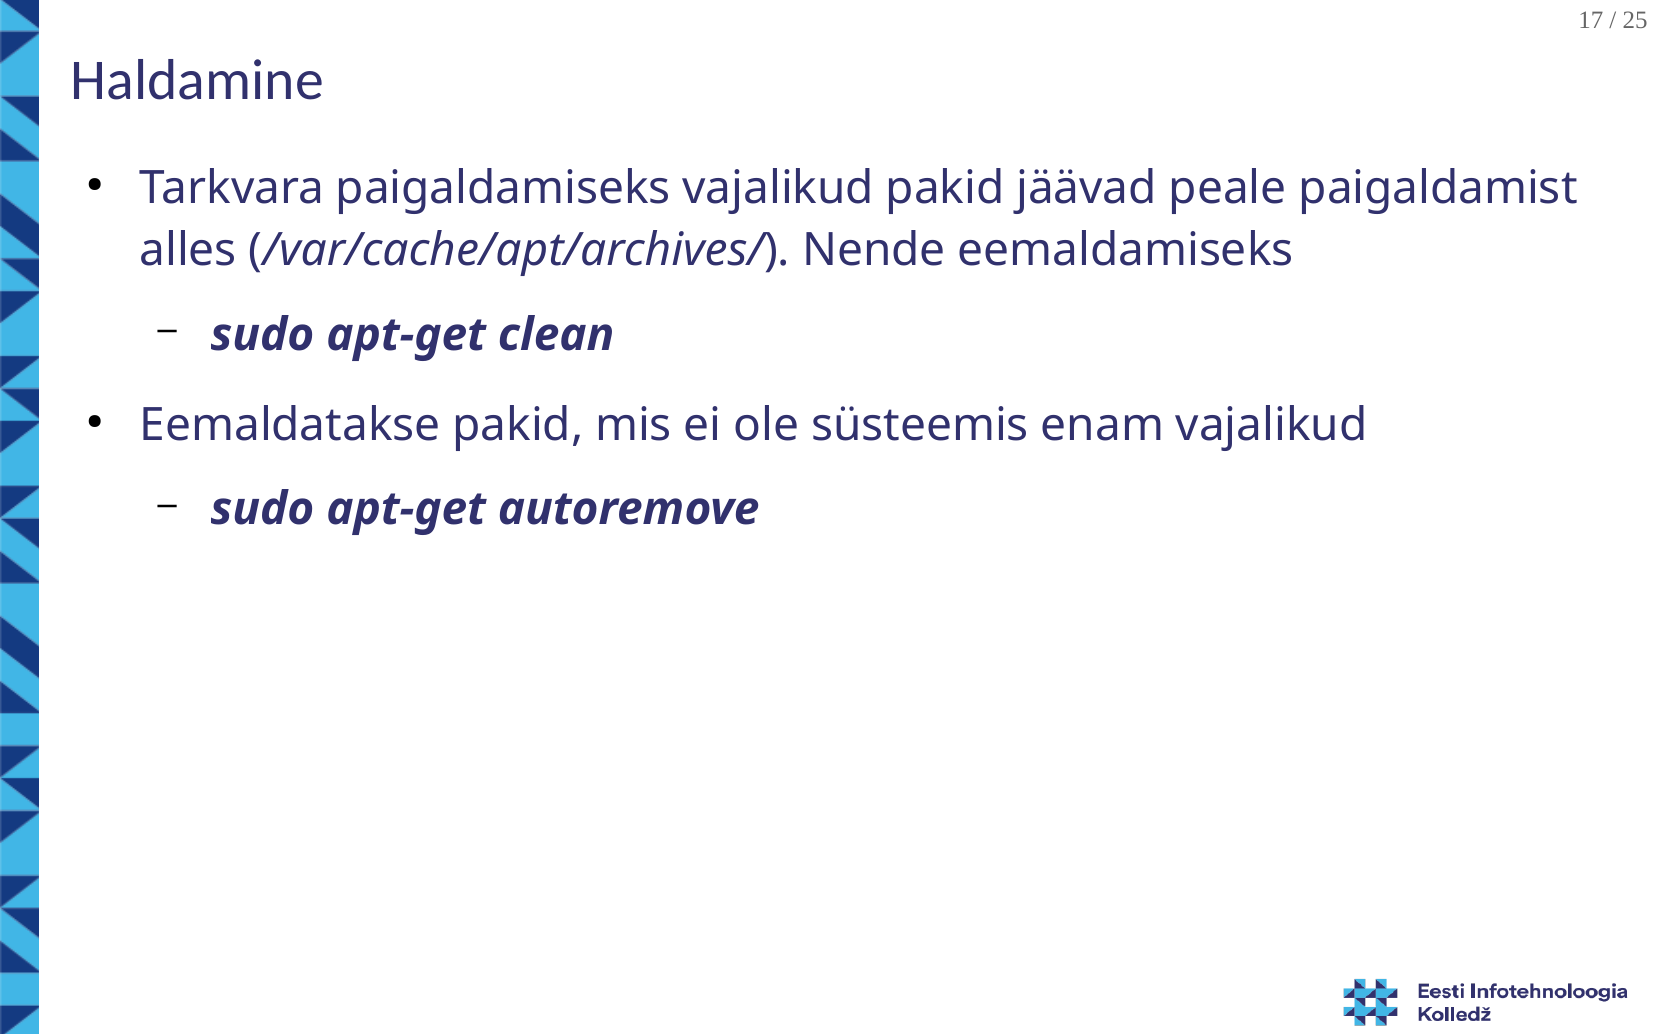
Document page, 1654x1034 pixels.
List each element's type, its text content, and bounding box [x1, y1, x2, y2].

list Tarkvara paigaldamiseks vajalikud pakid jäävad peale paigaldamist alles (/var/cache/apt/archives/). Nende eemaldamiseks sudo apt-get clean Eemaldatakse pakid, mis ei ole süsteemis enam vajalikud sudo apt-get autoremove [68, 153, 1630, 957]
title Haldamine [70, 41, 1630, 130]
